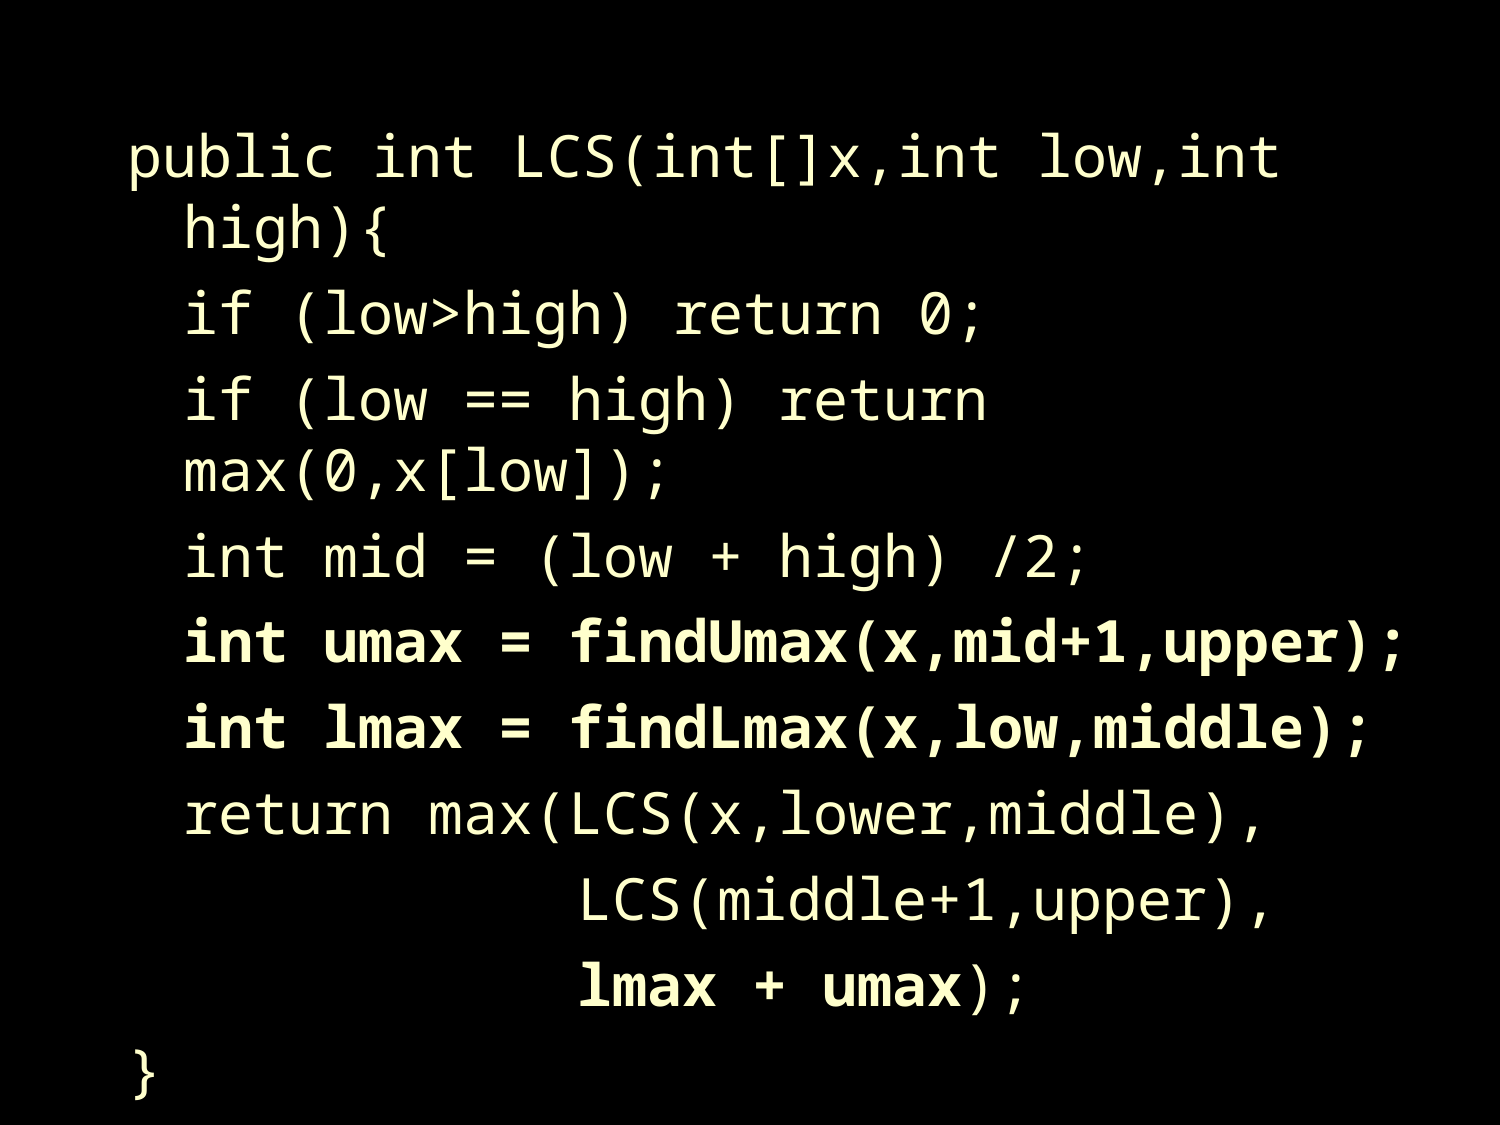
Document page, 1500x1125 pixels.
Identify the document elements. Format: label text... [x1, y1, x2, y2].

list public int LCS(int[]x,int low,int high){ if (low>high) return 0; if (low == high) return max(0,x[low]); int mid = (low + high) /2; int umax = findUmax(x,mid+1,upper); int lmax = findLmax(x,low,middle); return max(LCS(x,lower,middle), LCS(middle+1,upper), lmax + umax); } [112, 112, 1482, 1125]
